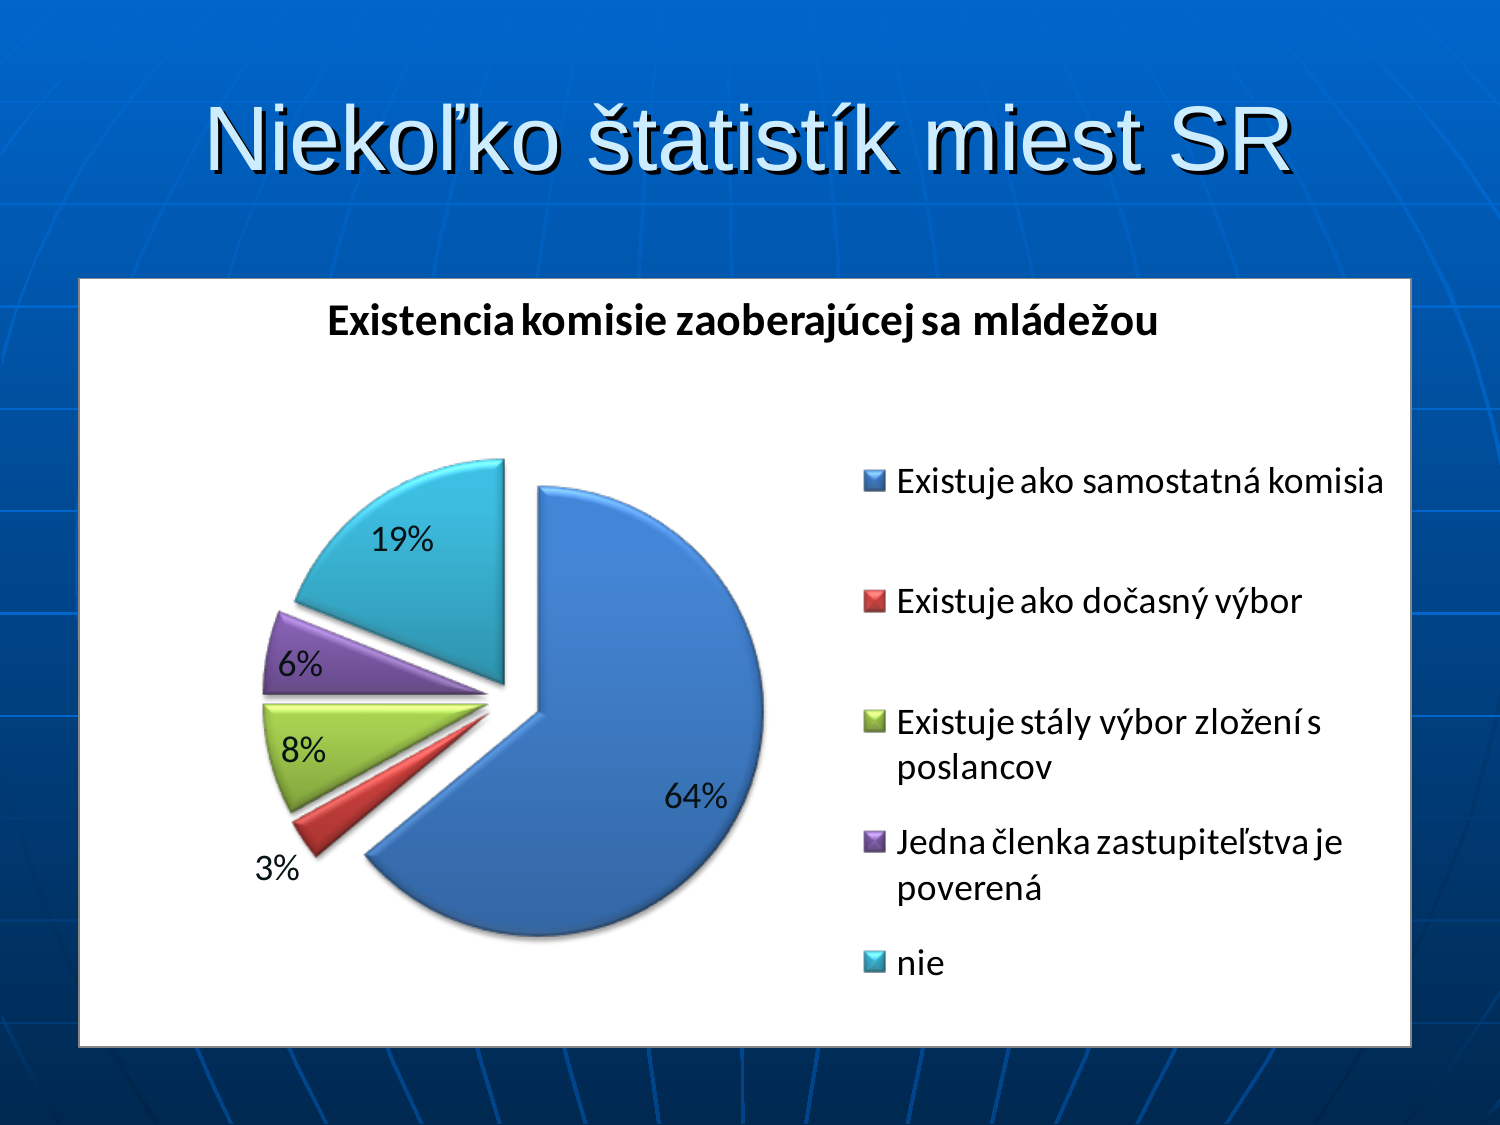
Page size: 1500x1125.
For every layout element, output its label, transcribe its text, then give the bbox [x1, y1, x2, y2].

title Niekoľko štatistík miest SR [75, 45, 1426, 233]
text_box [70, 270, 1418, 1054]
